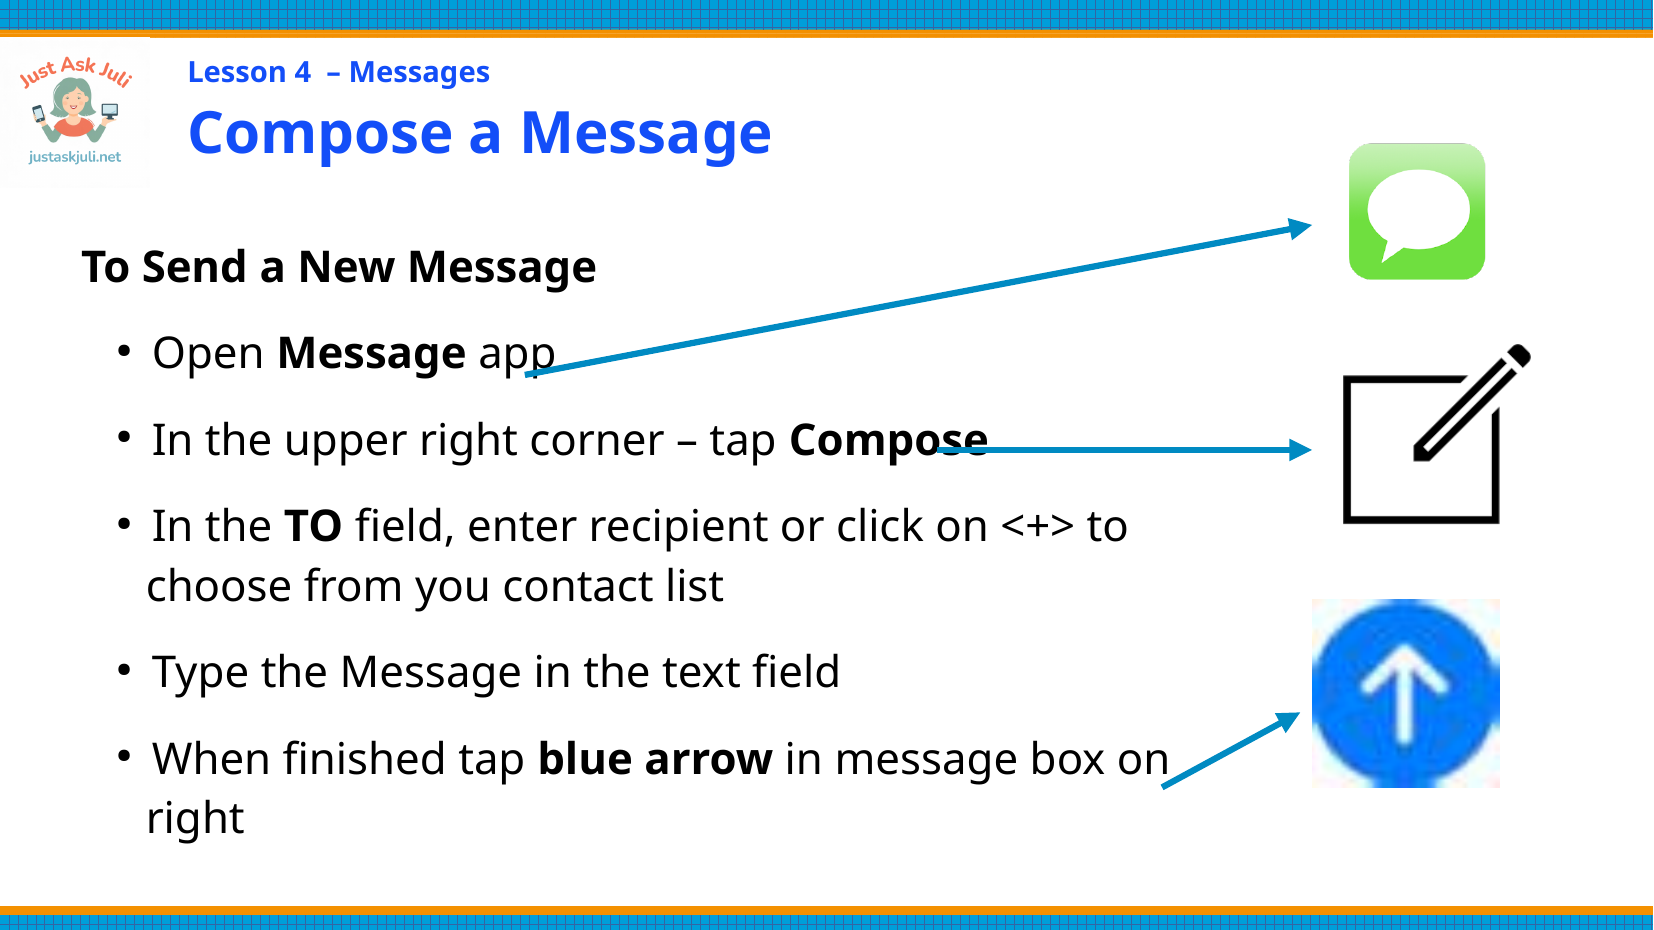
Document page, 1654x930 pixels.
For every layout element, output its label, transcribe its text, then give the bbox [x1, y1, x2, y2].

picture [0, 37, 150, 188]
picture [1251, 95, 1575, 563]
picture [1312, 599, 1500, 788]
text_box Lesson 4 – Messages Compose a Message [187, 33, 1238, 188]
text_box To Send a New Message Open Message app In the upper right corner – tap Compose In the TO field, enter recipient or click on <+> to choose from you contact list Type the Message in the text field When finished tap blue arrow in message box on right [74, 235, 1238, 847]
